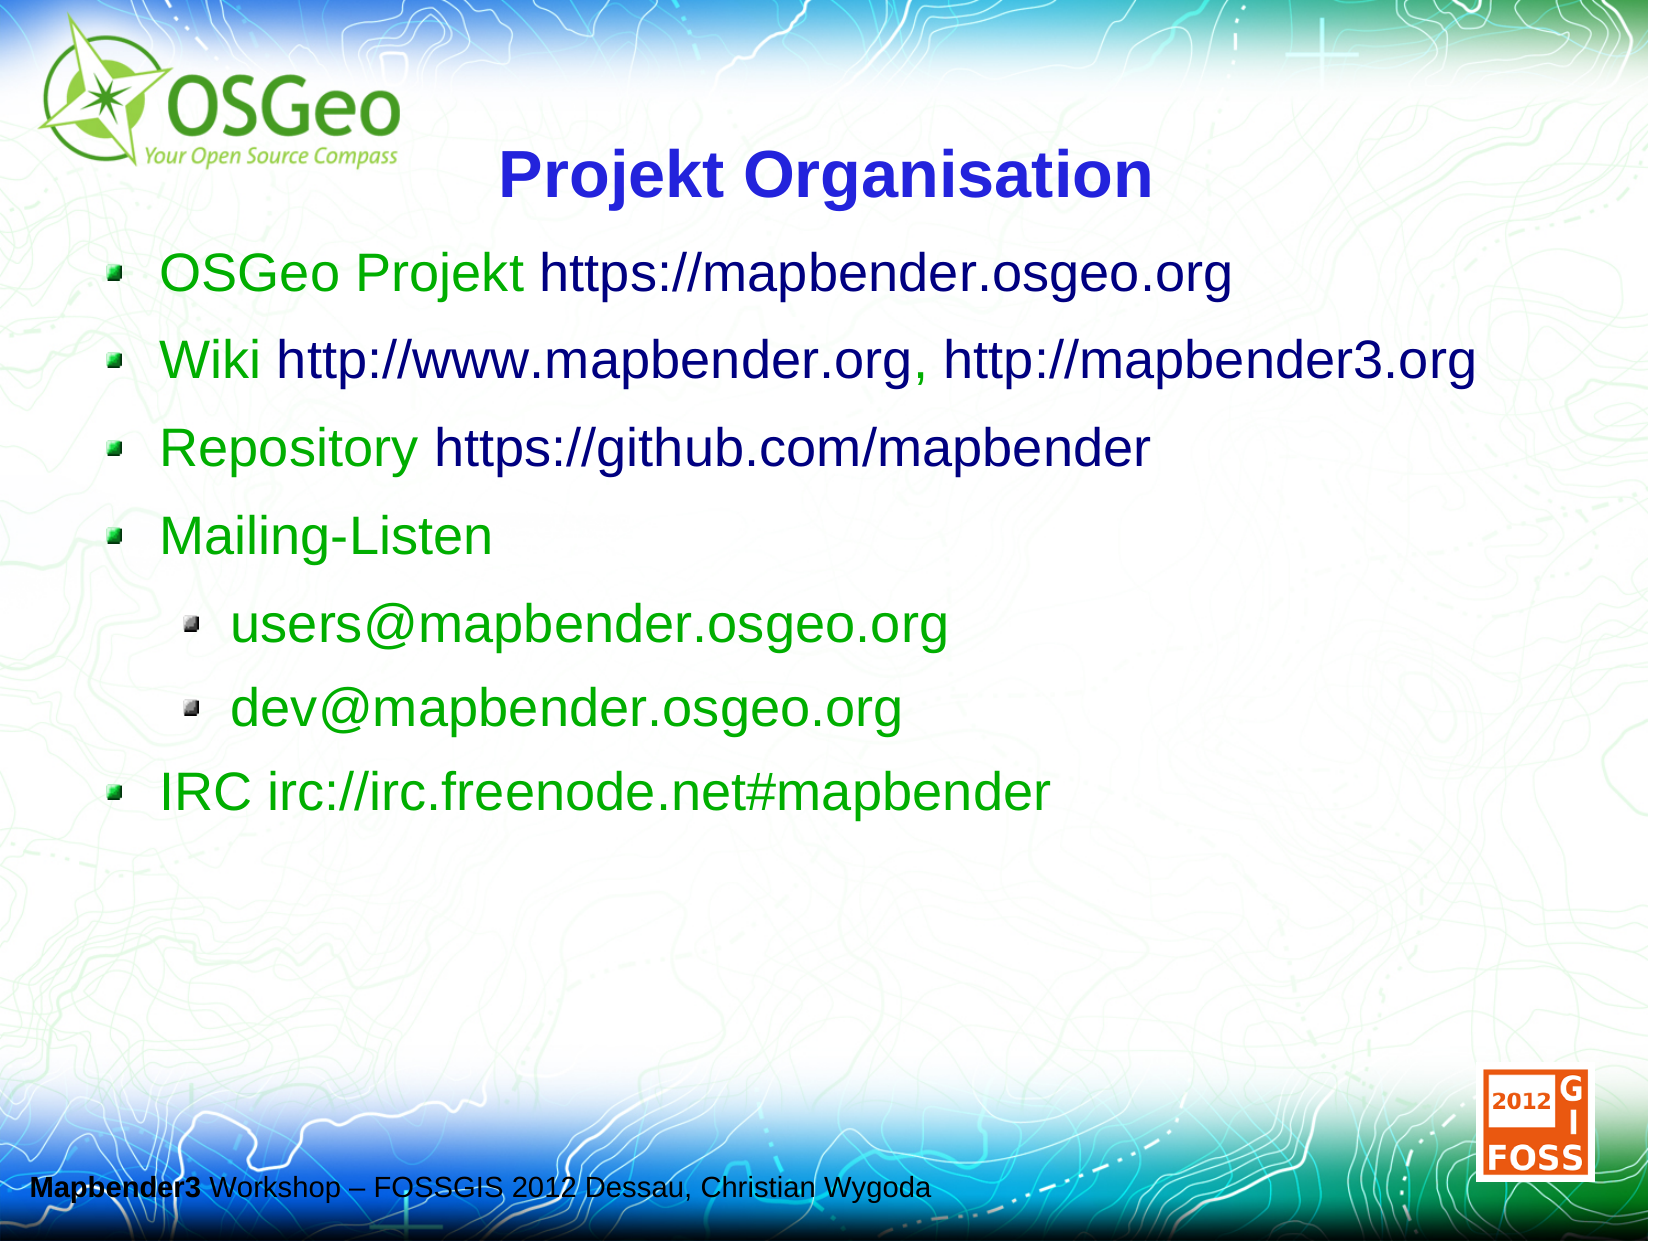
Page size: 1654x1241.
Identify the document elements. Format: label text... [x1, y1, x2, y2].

title Projekt Organisation [82, 100, 1571, 249]
list OSGeo Projekt https://mapbender.osgeo.org Wiki http://www.mapbender.org, http://mapbender3.org Repository https://github.com/mapbender Mailing-Listen users@mapbender.osgeo.org dev@mapbender.osgeo.org IRC irc://irc.freenode.net#mapbender [88, 242, 1577, 1061]
picture [0, 0, 1648, 1241]
